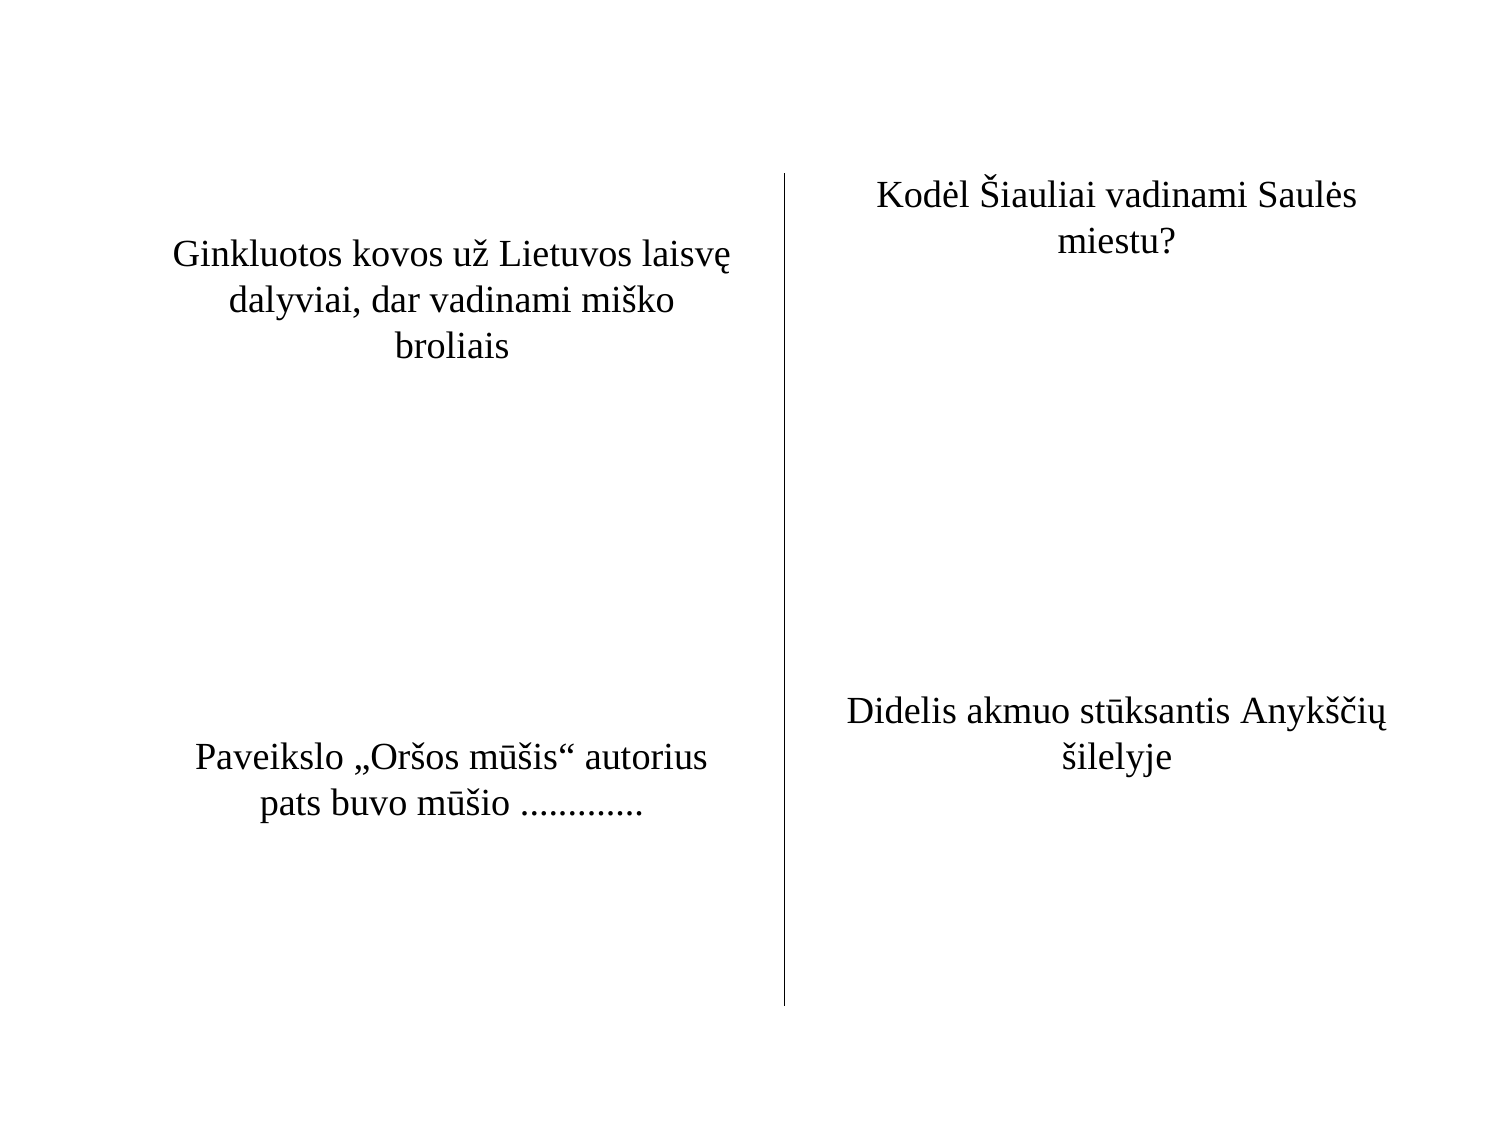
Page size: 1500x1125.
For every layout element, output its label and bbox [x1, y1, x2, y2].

picture [171, 172, 1400, 1009]
